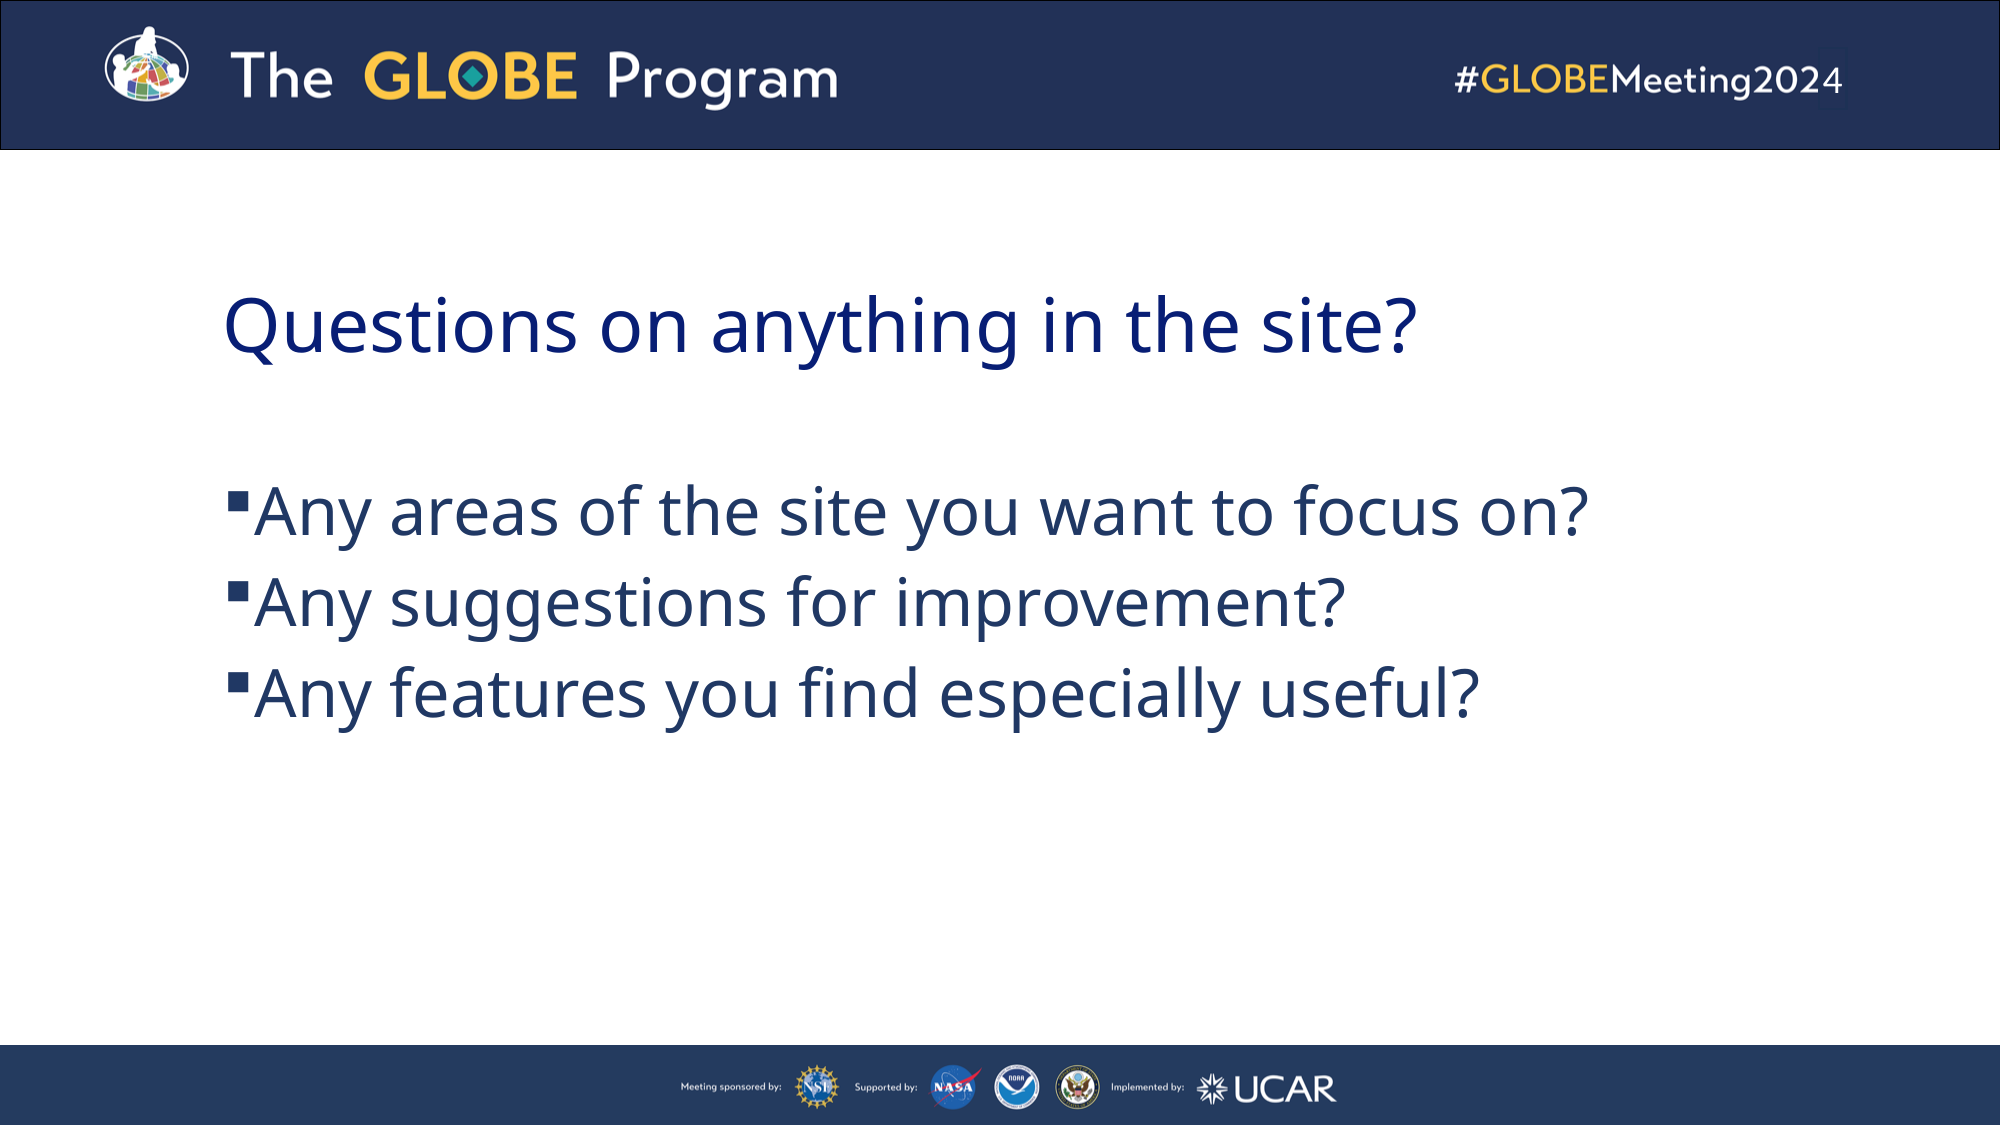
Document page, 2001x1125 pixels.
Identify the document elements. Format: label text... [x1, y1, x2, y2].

list Any areas of the site you want to focus on? Any suggestions for improvement? Any features you find especially useful? [207, 470, 1933, 816]
title Questions on anything in the site? [207, 279, 1933, 434]
picture [1, 1, 1999, 149]
picture [0, 1045, 2000, 1125]
